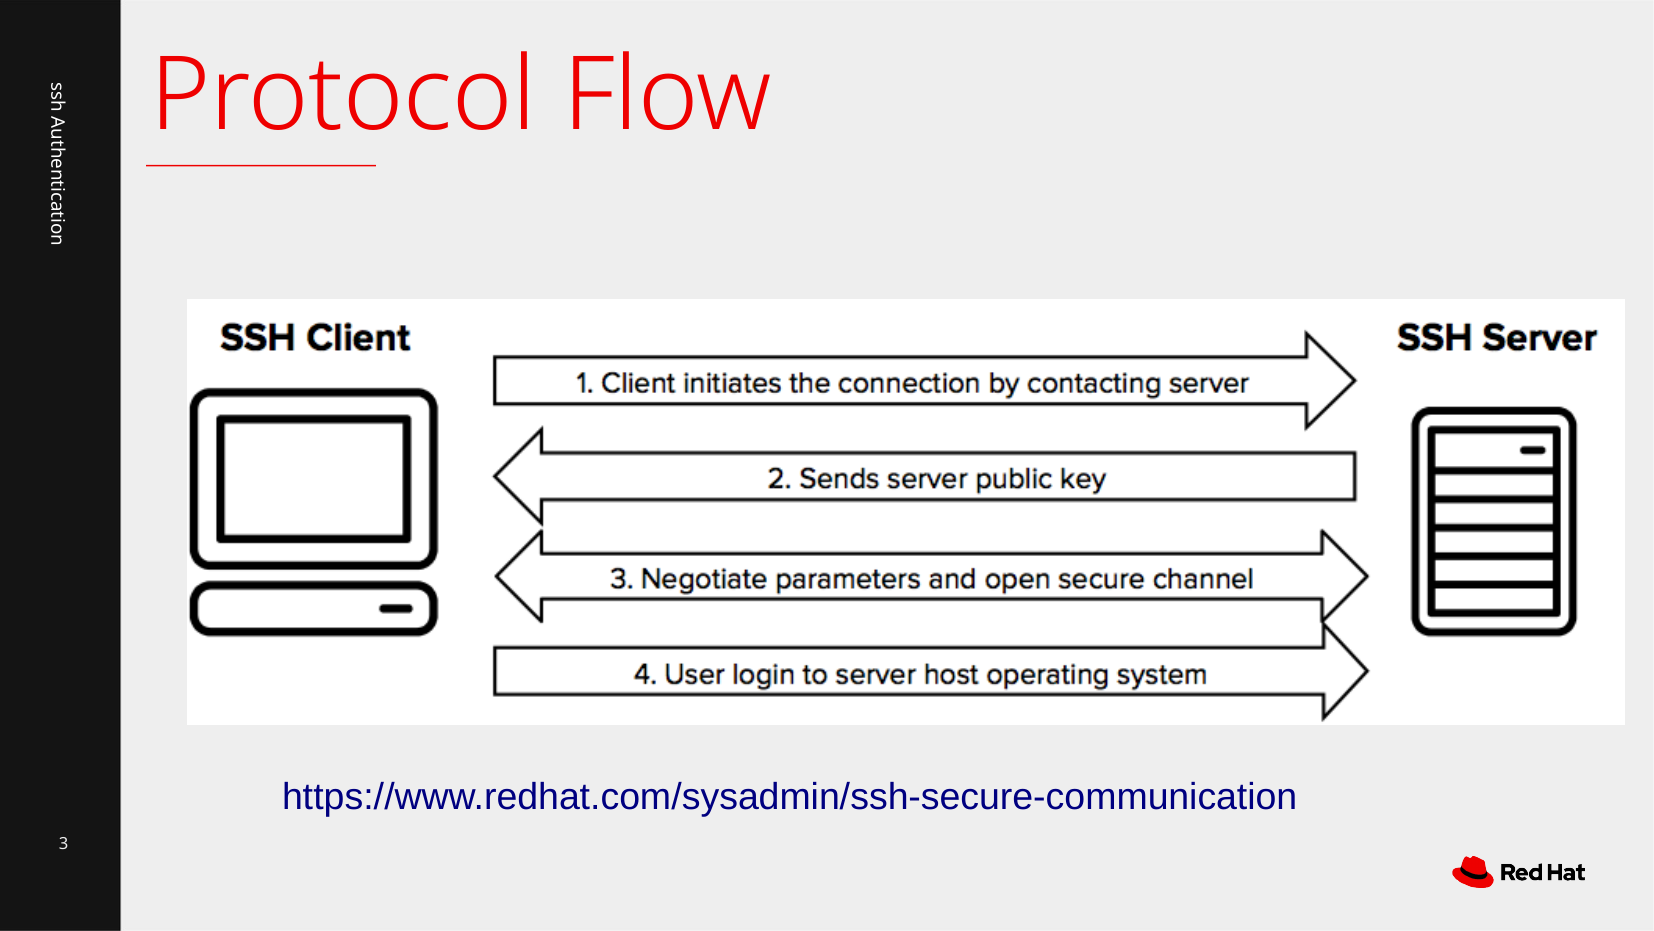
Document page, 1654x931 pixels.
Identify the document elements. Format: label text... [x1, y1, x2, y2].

text_box https://www.redhat.com/sysadmin/ssh-secure-communication [267, 768, 1313, 826]
text_box ssh Authentication [0, 0, 119, 699]
picture [0, 0, 1654, 931]
title Protocol Flow [150, 27, 1205, 151]
